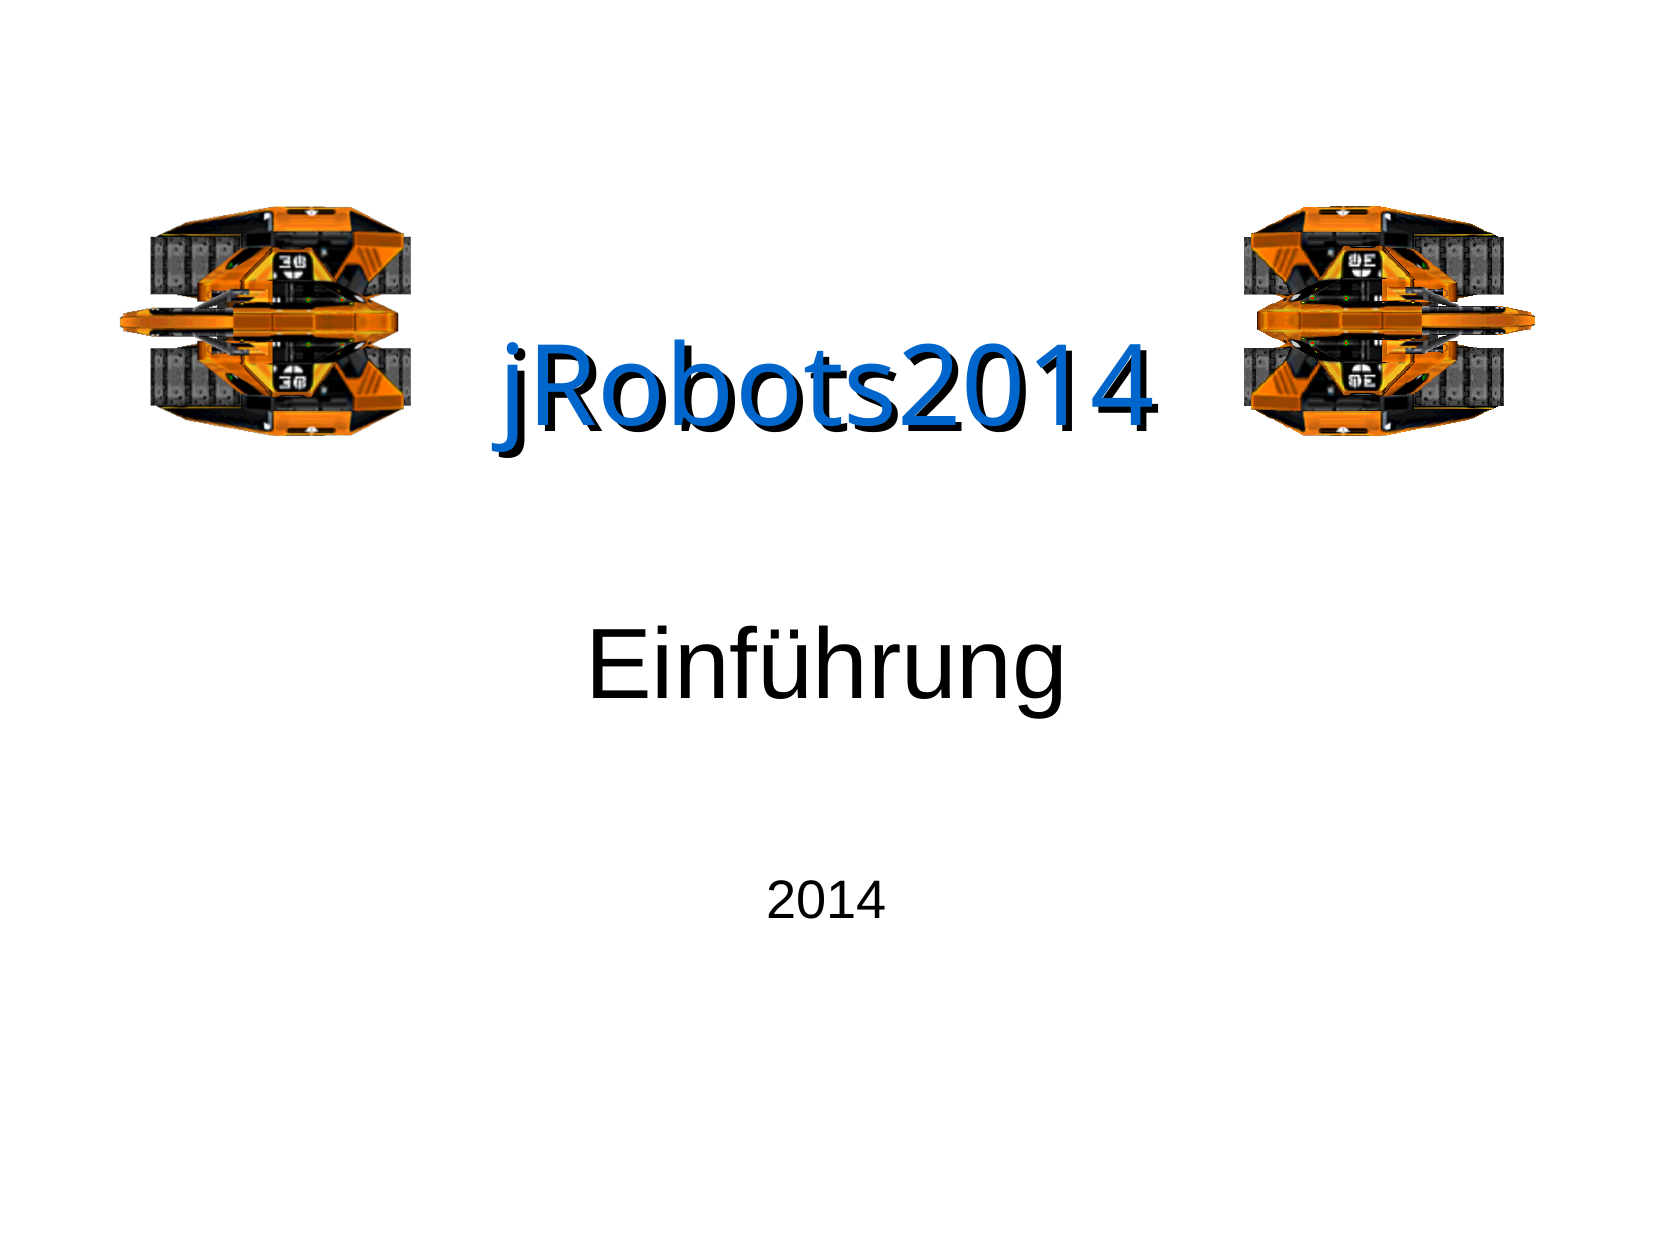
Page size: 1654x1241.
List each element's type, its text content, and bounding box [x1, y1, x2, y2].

text_box jRobots2014 Einführung 2014 [82, 59, 1571, 1102]
picture [1240, 206, 1536, 436]
picture [118, 206, 414, 436]
